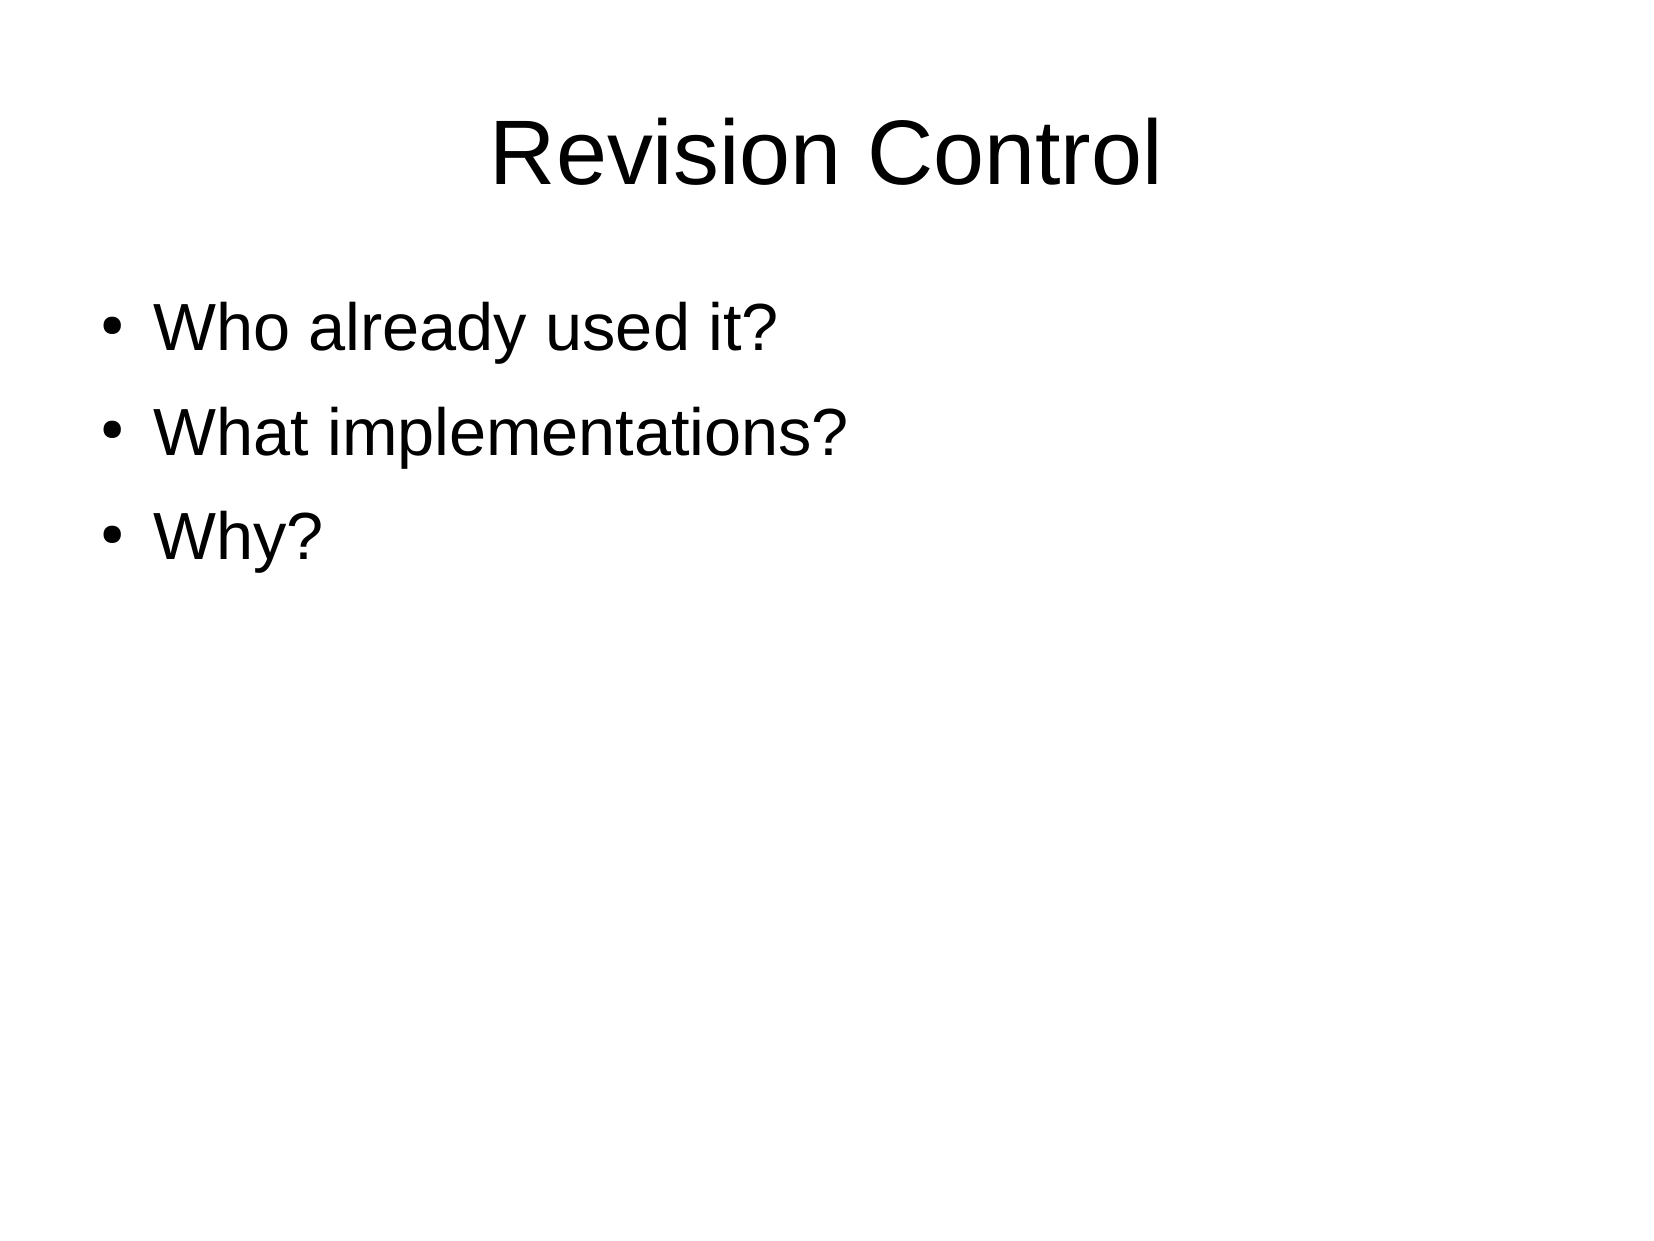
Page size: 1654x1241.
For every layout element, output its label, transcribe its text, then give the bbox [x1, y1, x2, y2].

list Who already used it? What implementations? Why? [82, 290, 1571, 1109]
title Revision Control [82, 49, 1571, 257]
